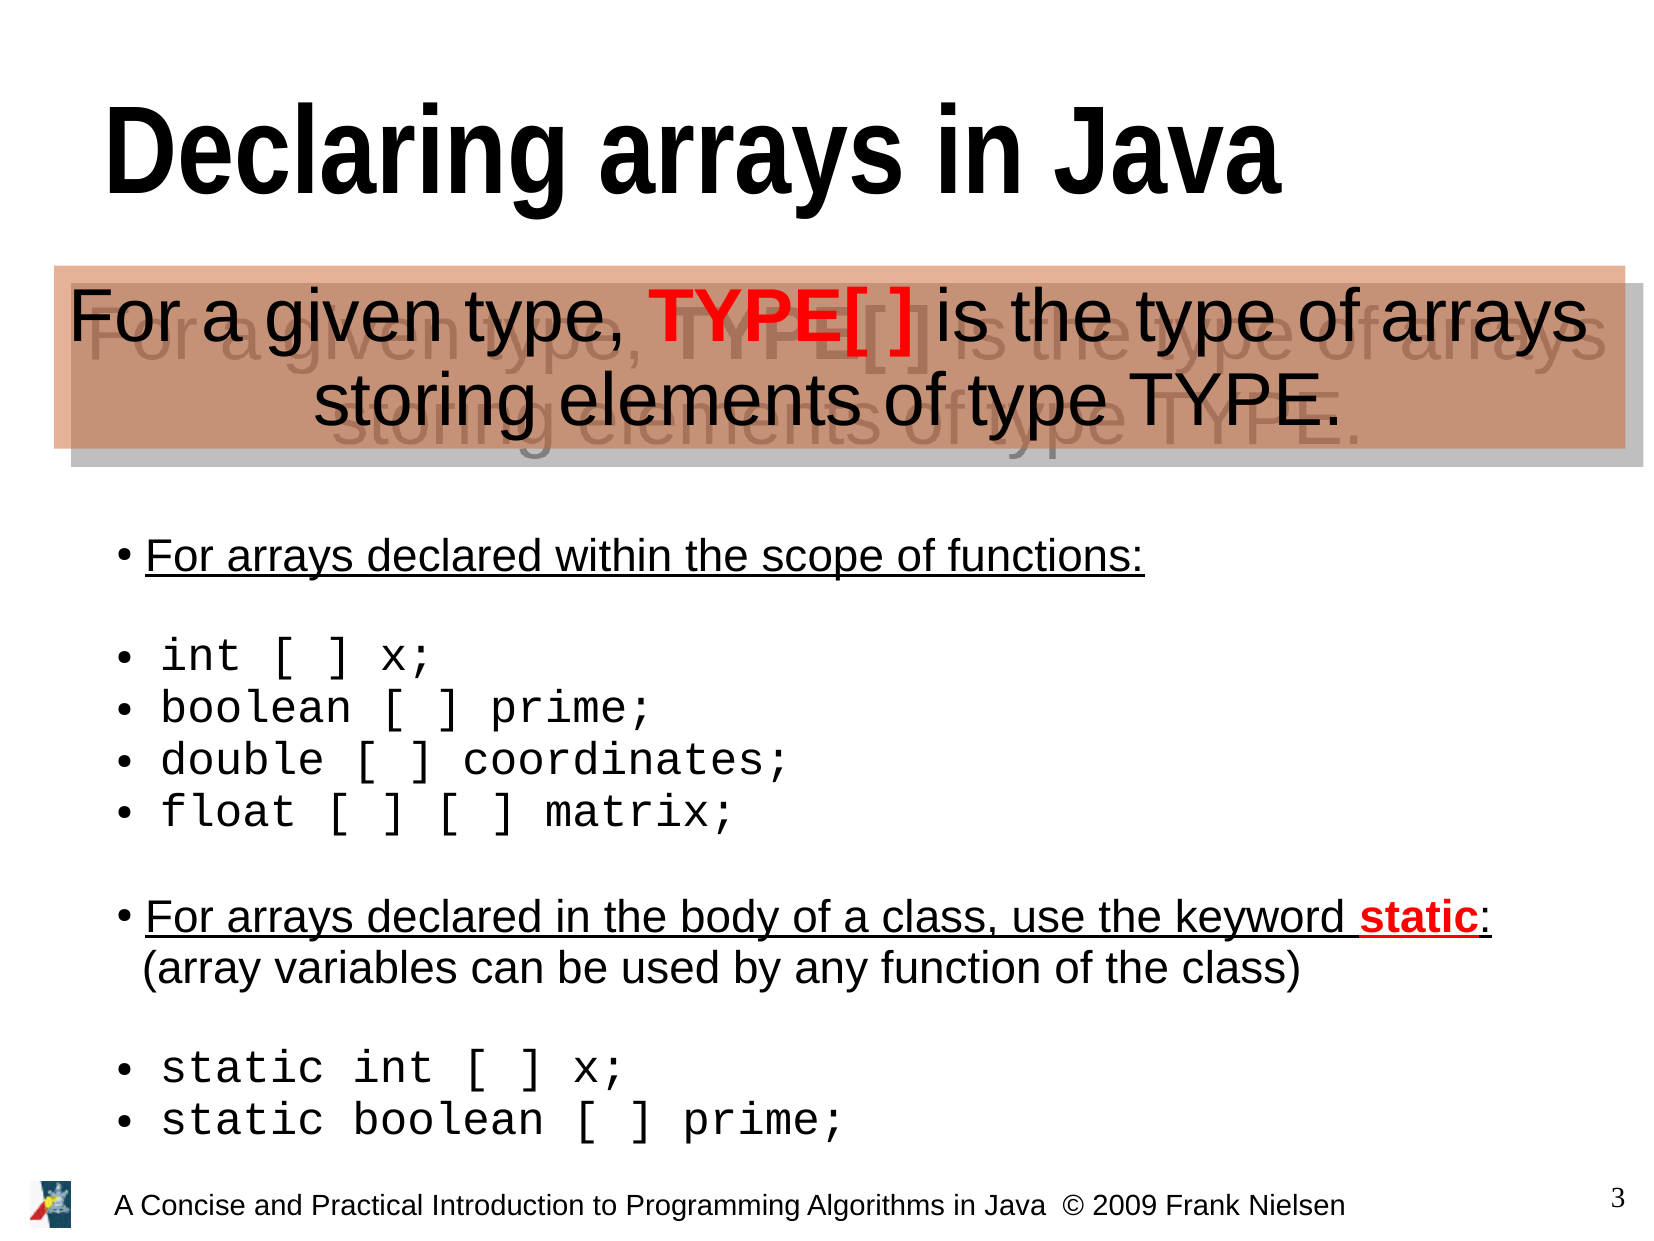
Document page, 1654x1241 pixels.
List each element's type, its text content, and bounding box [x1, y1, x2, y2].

picture [29, 1181, 71, 1228]
text_box For a given type, TYPE[ ] is the type of arrays storing elements of type TYPE. [54, 265, 1625, 449]
text_box Declaring arrays in Java [88, 69, 1298, 227]
text_box For arrays declared within the scope of functions: int [ ] x; boolean [ ] prime; double [ ] coordinates; float [ ] [ ] matrix; For arrays declared in the body of a class, use the keyword static: (array variables can be used by any function of the class) static int [ ] x; static boolean [ ] prime; [101, 522, 1506, 1139]
